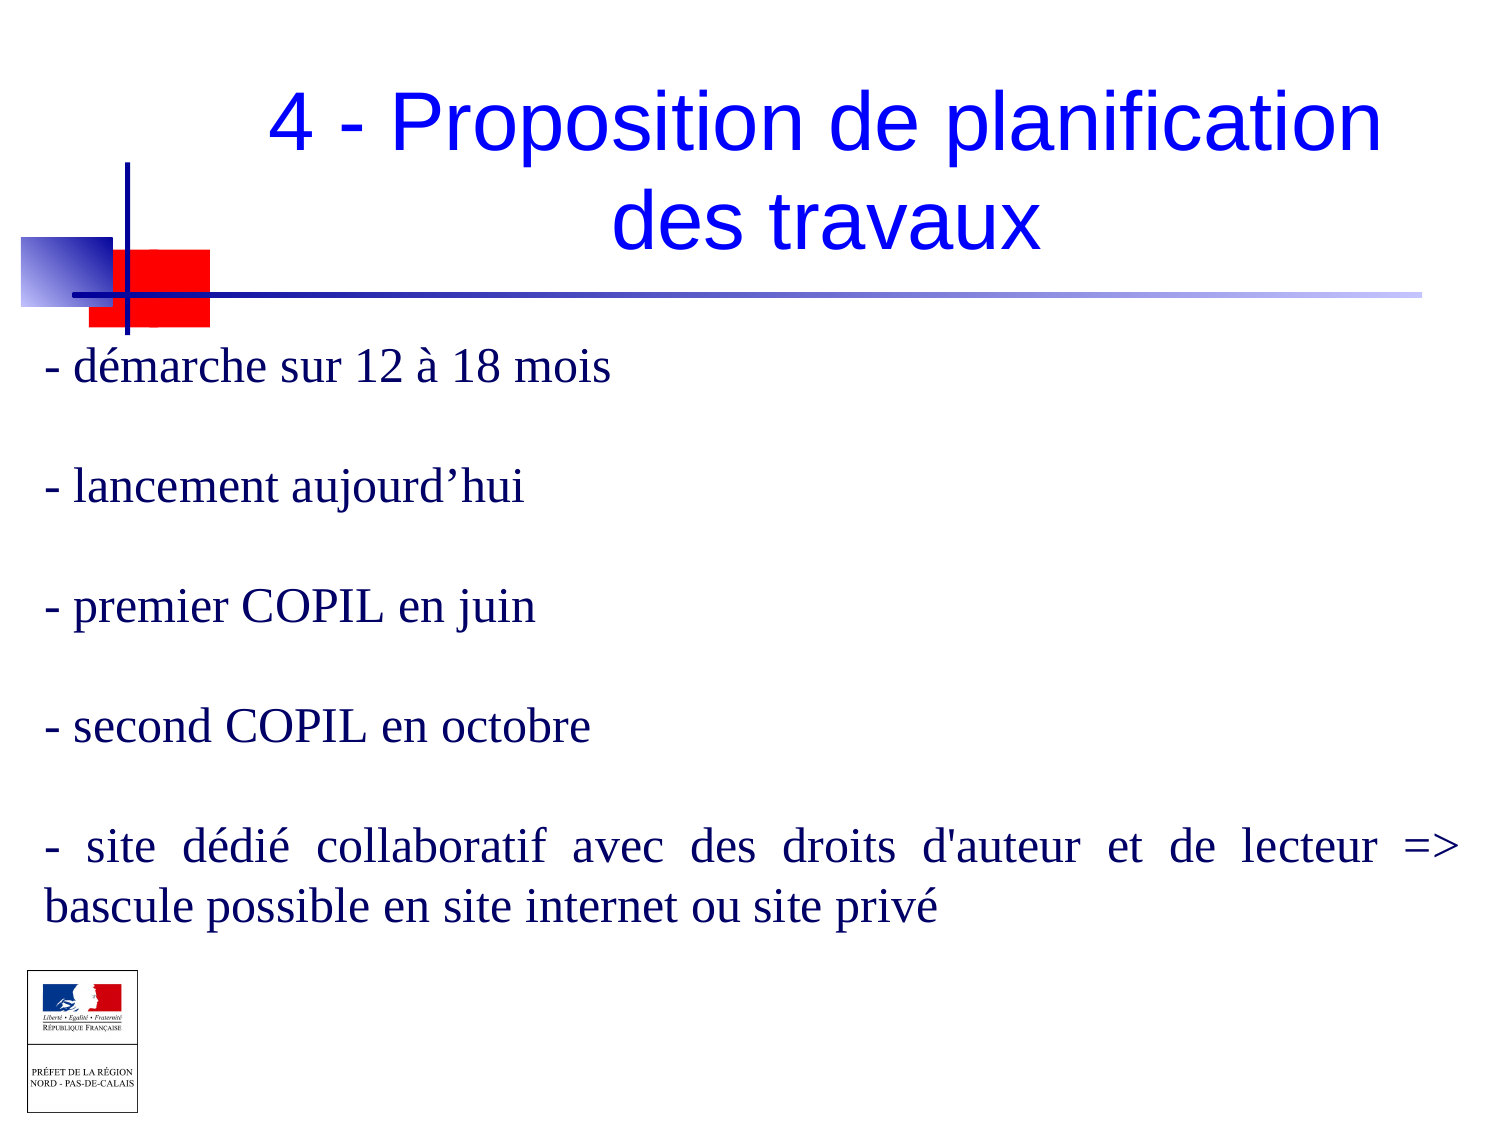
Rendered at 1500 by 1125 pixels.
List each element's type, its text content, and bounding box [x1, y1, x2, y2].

text_box - démarche sur 12 à 18 mois - lancement aujourd’hui - premier COPIL en juin - second COPIL en octobre - site dédié collaboratif avec des droits d'auteur et de lecteur => bascule possible en site internet ou site privé [29, 324, 1477, 975]
picture [27, 970, 138, 1113]
title 4 - Proposition de planification des travaux [236, 59, 1418, 275]
